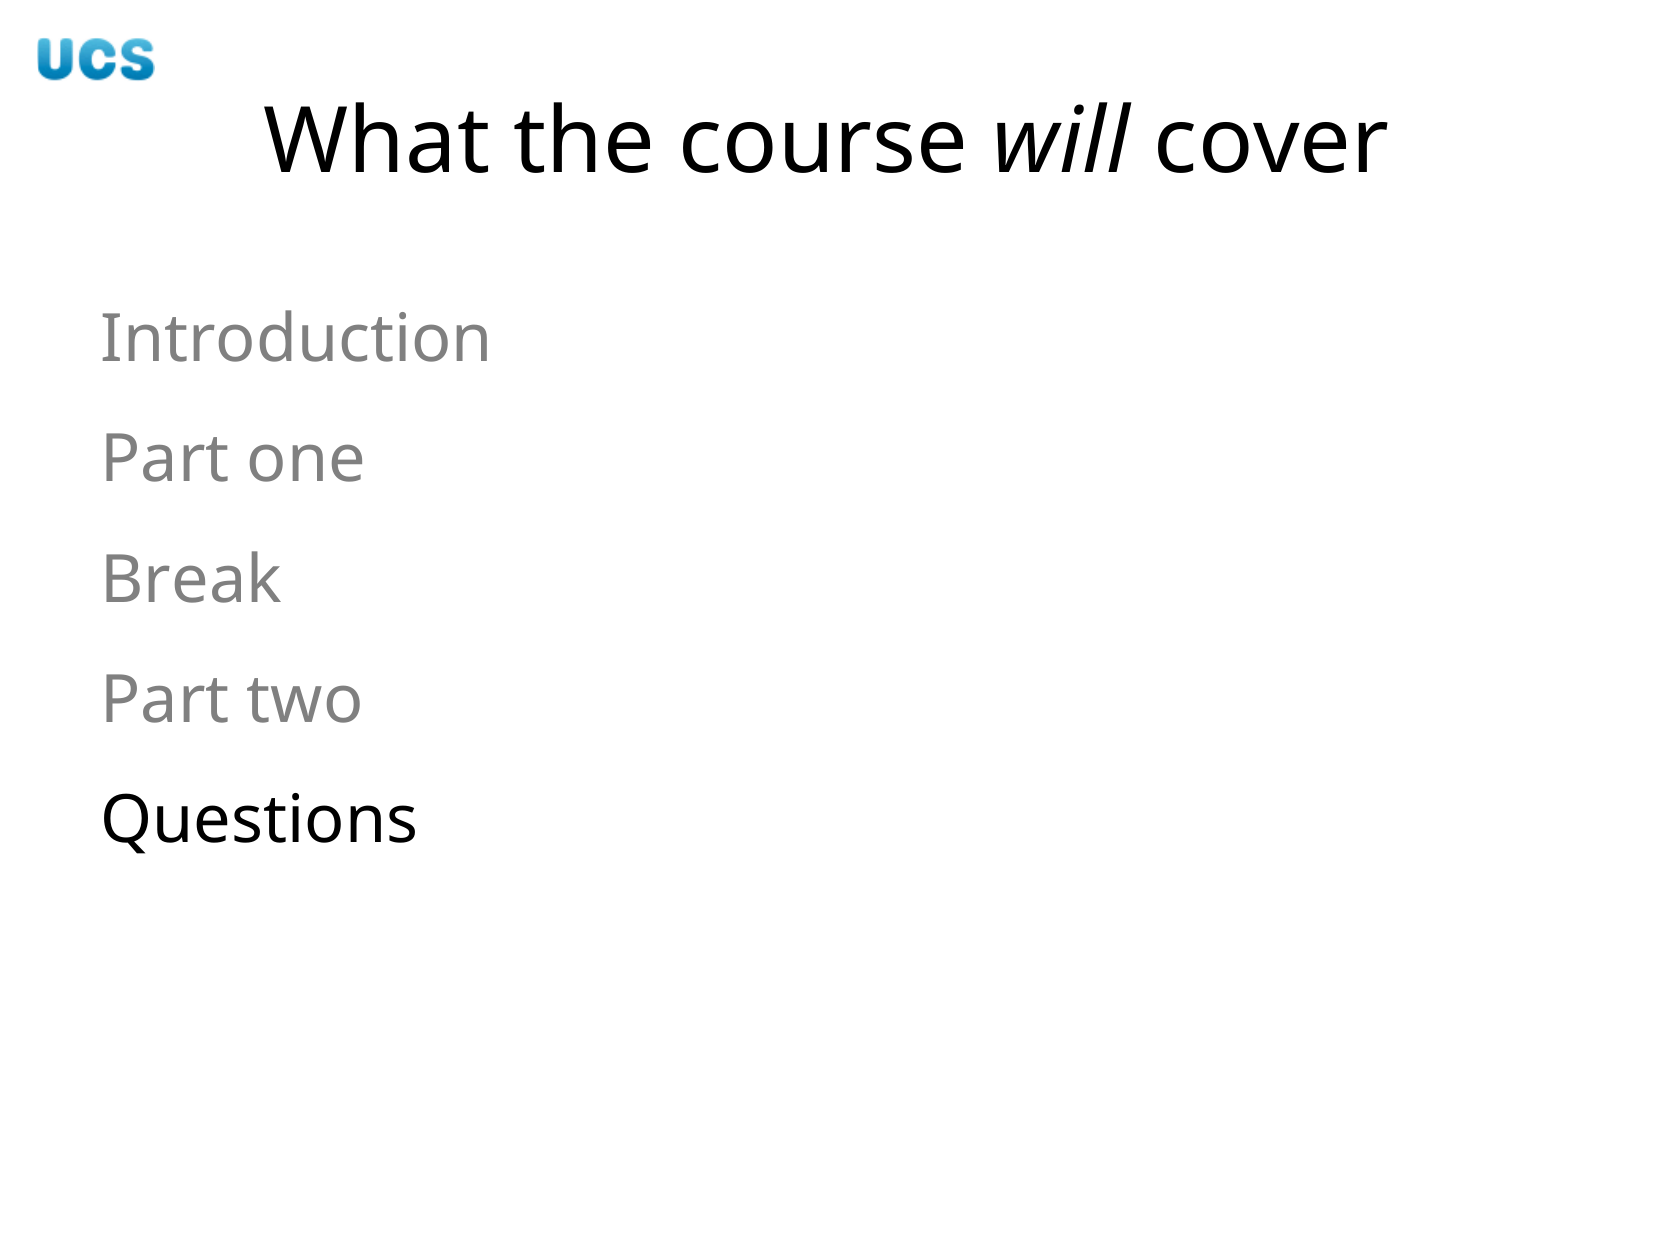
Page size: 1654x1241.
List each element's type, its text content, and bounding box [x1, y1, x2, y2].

title What the course will cover [82, 49, 1571, 226]
picture [37, 37, 155, 82]
list Introduction Part one Break Part two Questions [82, 290, 601, 1109]
